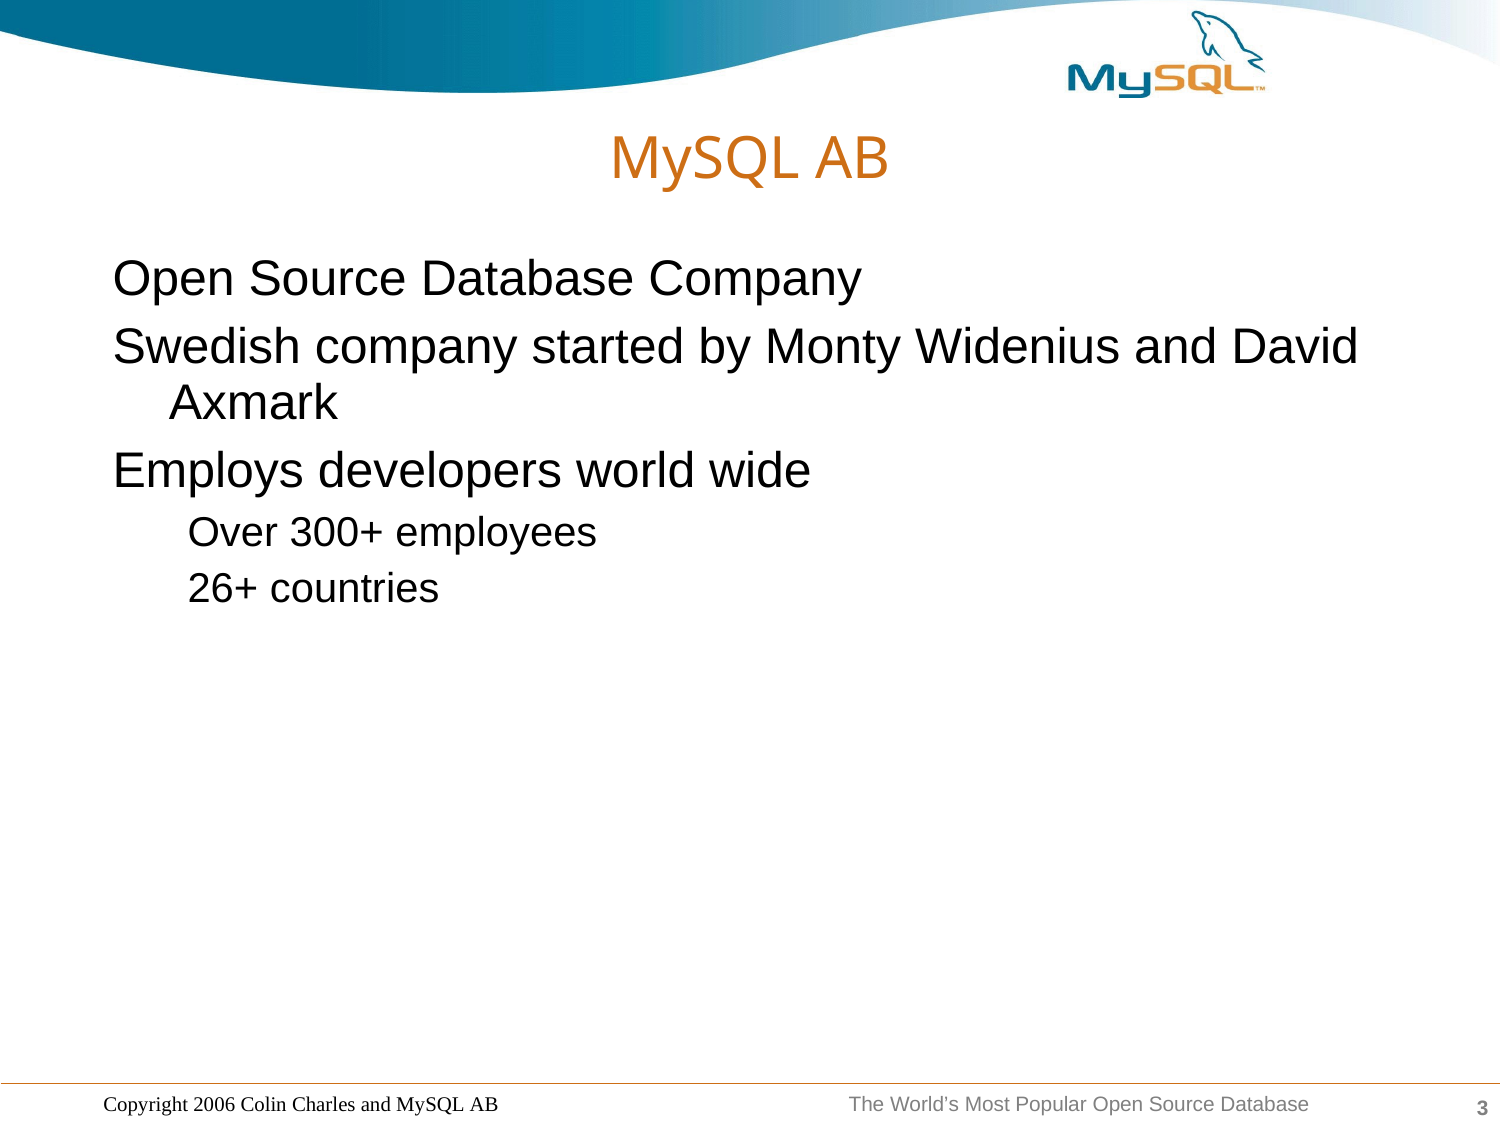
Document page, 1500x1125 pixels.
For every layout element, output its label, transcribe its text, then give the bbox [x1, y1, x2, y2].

picture [613, 0, 1500, 87]
picture [0, 31, 326, 87]
list Open Source Database Company Swedish company started by Monty Widenius and David Axmark Employs developers world wide Over 300+ employees 26+ countries [112, 249, 1388, 1113]
picture [1098, 71, 1107, 87]
picture [1075, 71, 1085, 87]
title MySQL AB [0, 87, 1500, 226]
